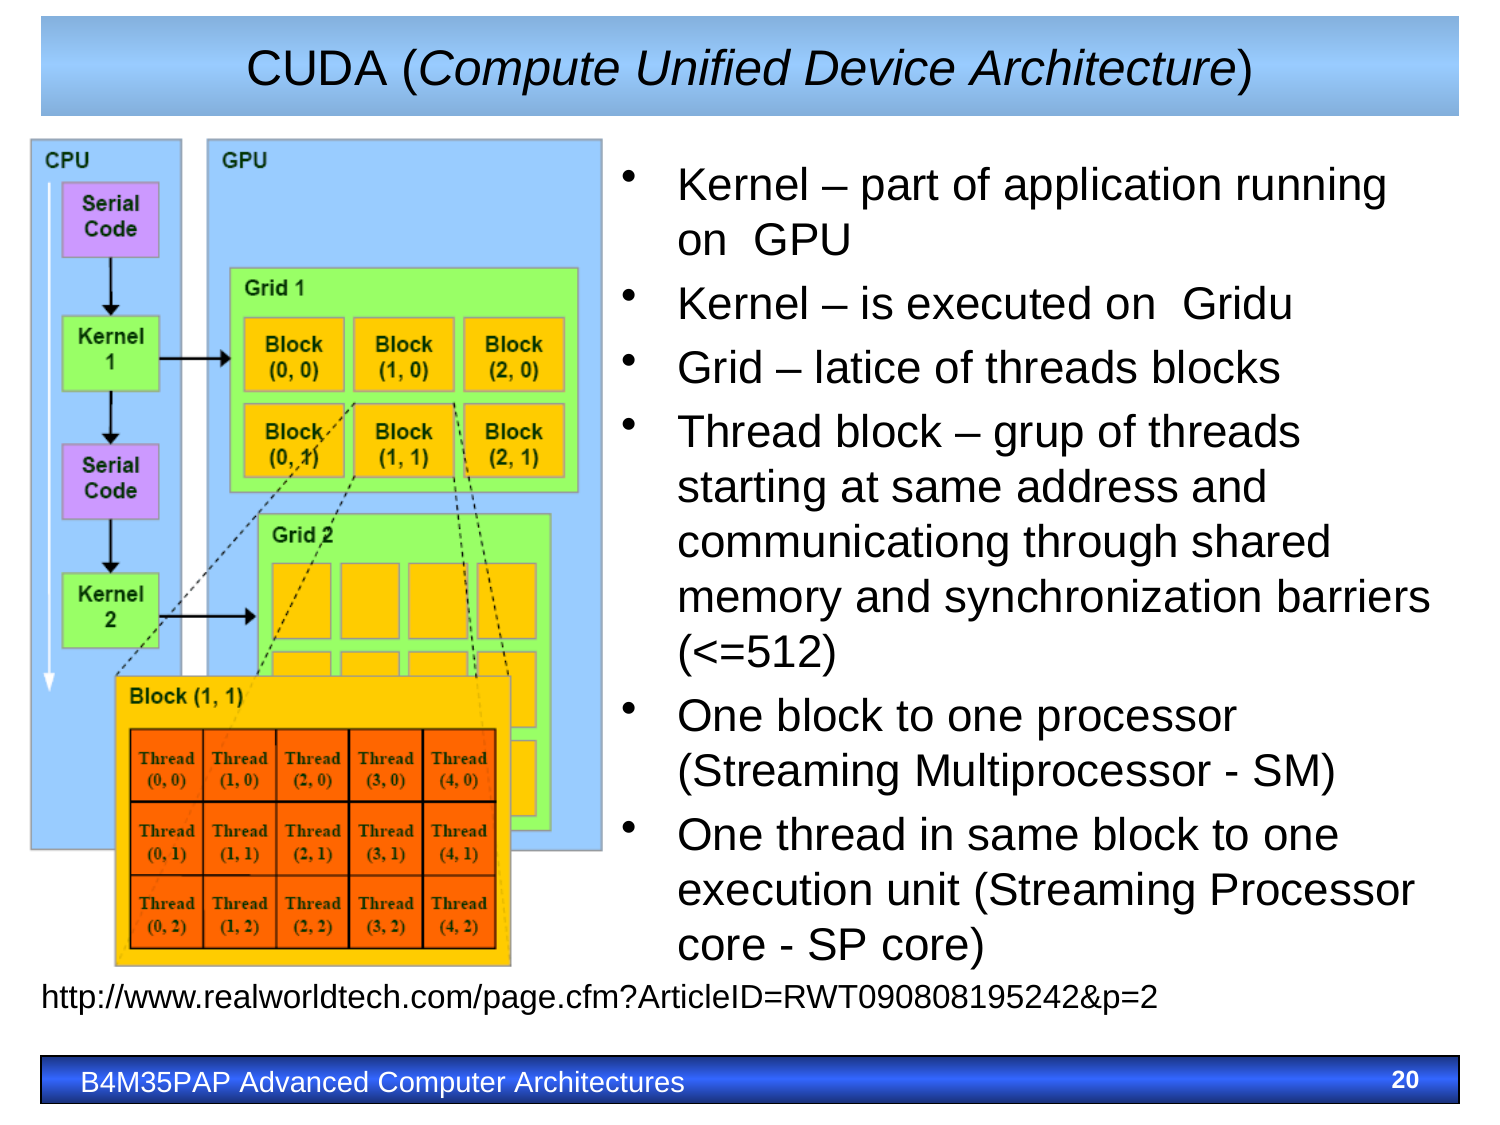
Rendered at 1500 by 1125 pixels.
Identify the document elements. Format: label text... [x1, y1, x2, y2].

picture [28, 136, 607, 967]
title CUDA (Compute Unified Device Architecture) [41, 16, 1459, 116]
text_box http://www.realworldtech.com/page.cfm?ArticleID=RWT090808195242&p=2 [26, 967, 1229, 1023]
list Kernel – part of application running on GPU Kernel – is executed on Gridu Grid – latice of threads blocks Thread block – grup of threads starting at same address and communicationg through shared memory and synchronization barriers (<=512) One block to one processor (Streaming Multiprocessor - SM) One thread in same block to one execution unit (Streaming Processor core - SP core) [607, 146, 1459, 1000]
